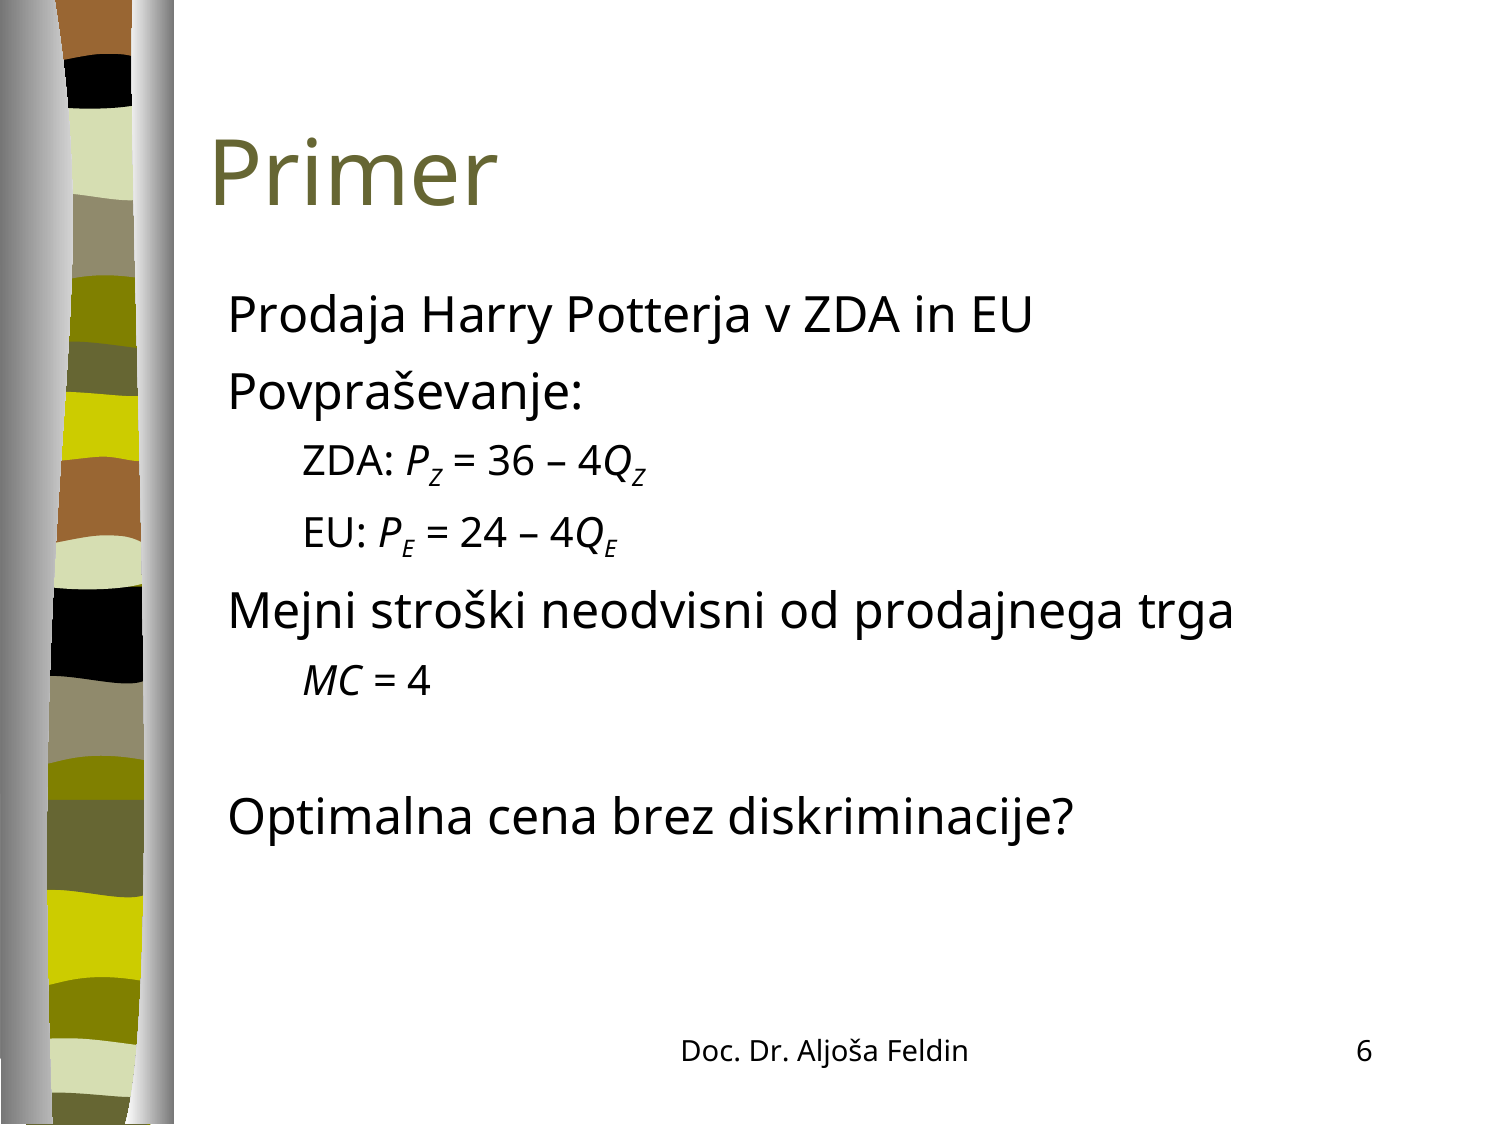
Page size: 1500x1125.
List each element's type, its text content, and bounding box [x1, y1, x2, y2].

text_box Doc. Dr. Aljoša Feldin [587, 1024, 1063, 1100]
list Prodaja Harry Potterja v ZDA in EU Povpraševanje: ZDA: PZ = 36 – 4QZ EU: PE = 24 – 4QE Mejni stroški neodvisni od prodajnega trga MC = 4 Optimalna cena brez diskriminacije? [212, 275, 1388, 1013]
title Primer [192, 51, 1468, 287]
text_box <number> [1074, 1025, 1388, 1101]
